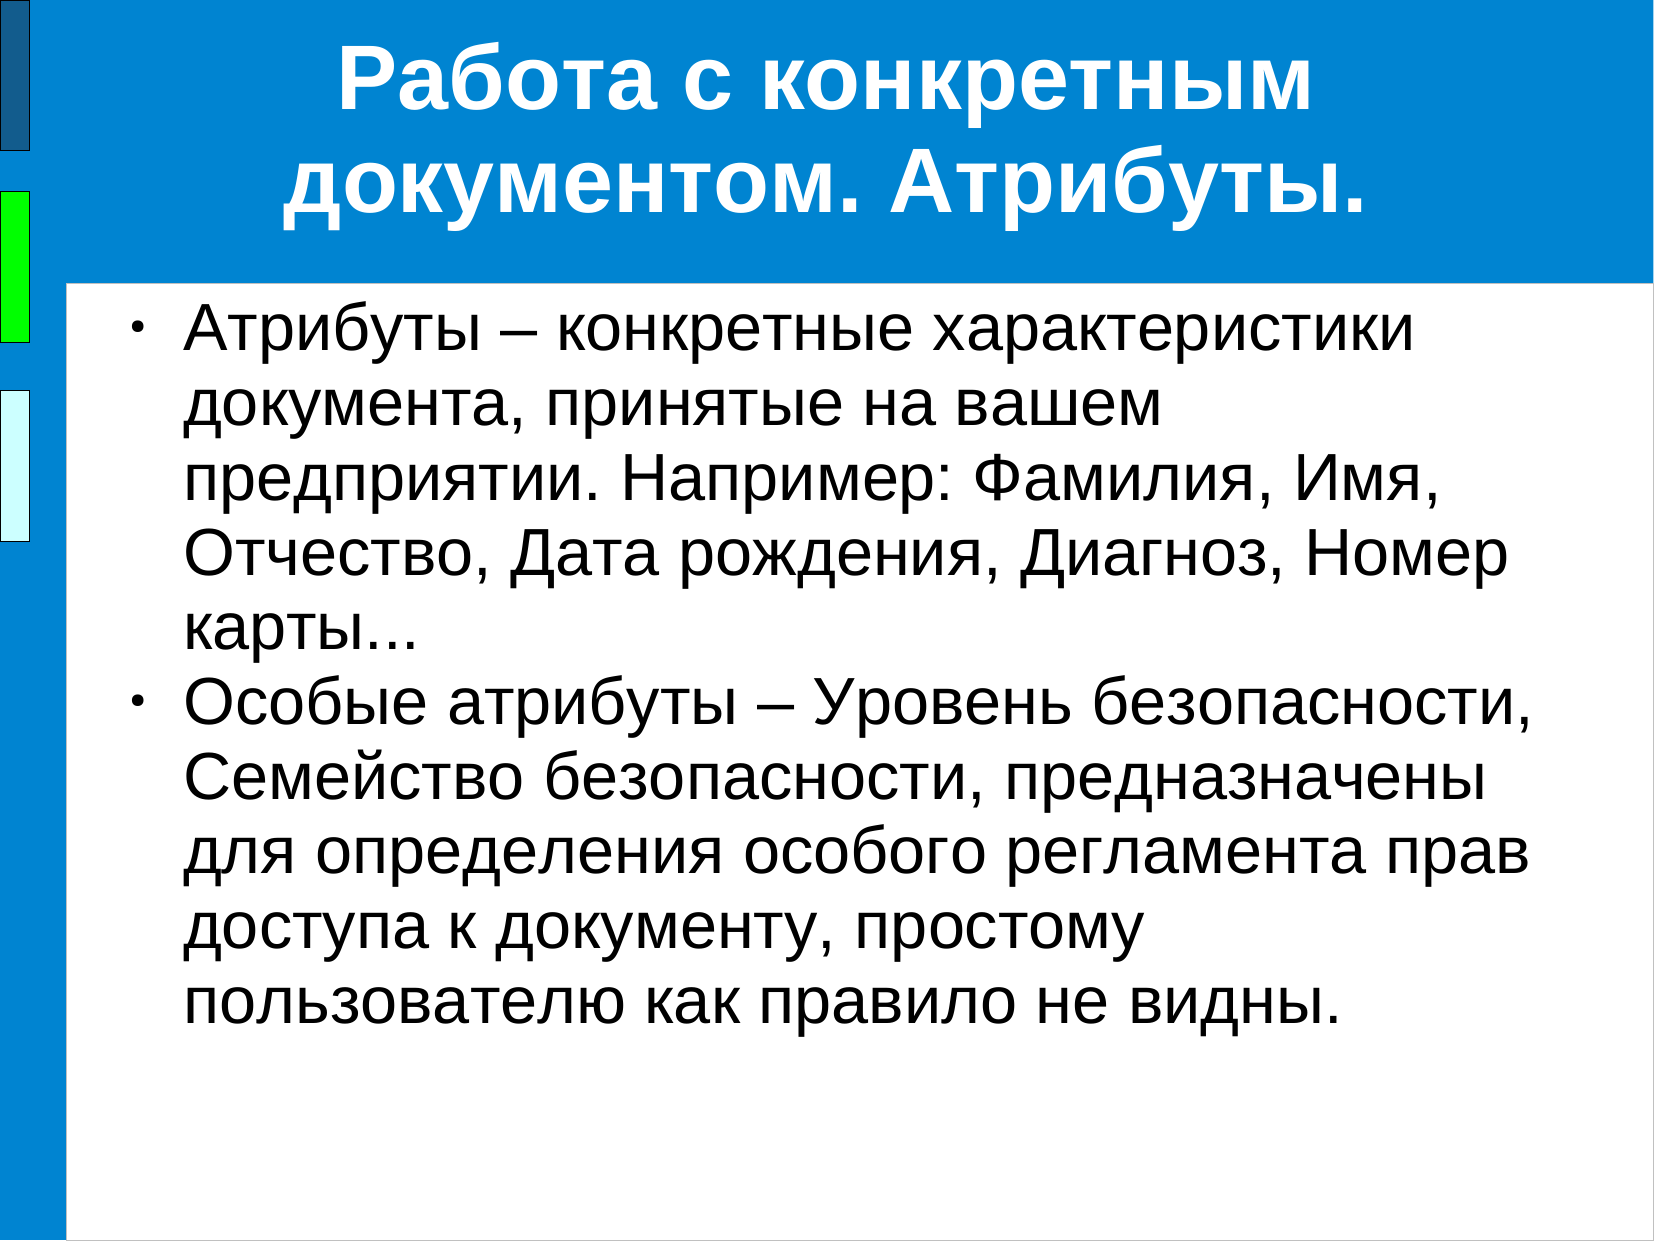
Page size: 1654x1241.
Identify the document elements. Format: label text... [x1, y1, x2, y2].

title Работа с конкретным документом. Атрибуты. [82, 25, 1571, 233]
list Атрибуты – конкретные характеристики документа, принятые на вашем предприятии. Например: Фамилия, Имя, Отчество, Дата рождения, Диагноз, Номер карты... Особые атрибуты – Уровень безопасности, Семейство безопасности, предназначены для определения особого регламента прав доступа к документу, простому пользователю как правило не видны. [82, 290, 1571, 1094]
